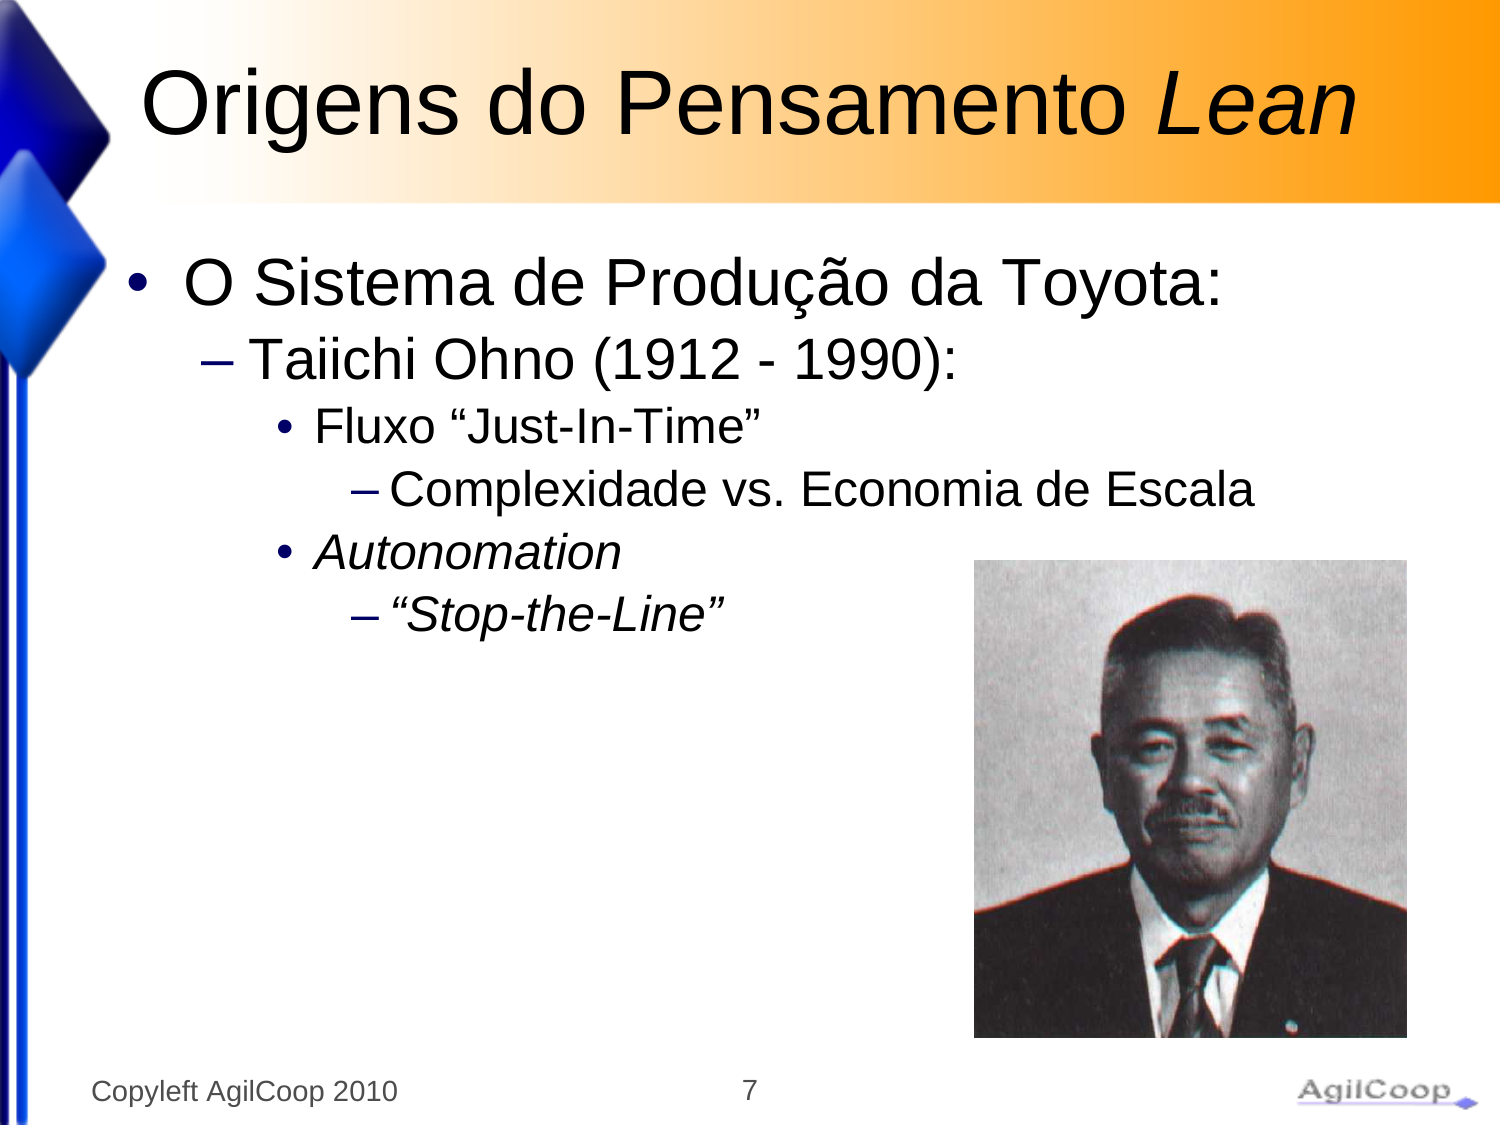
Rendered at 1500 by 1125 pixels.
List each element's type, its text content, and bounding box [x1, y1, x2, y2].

title Origens do Pensamento Lean [75, 8, 1426, 197]
list O Sistema de Produção da Toyota: Taiichi Ohno (1912 - 1990): Fluxo “Just-In-Time” Complexidade vs. Economia de Escala Autonomation “Stop-the-Line” [112, 243, 1425, 1051]
picture [0, 0, 1500, 1125]
